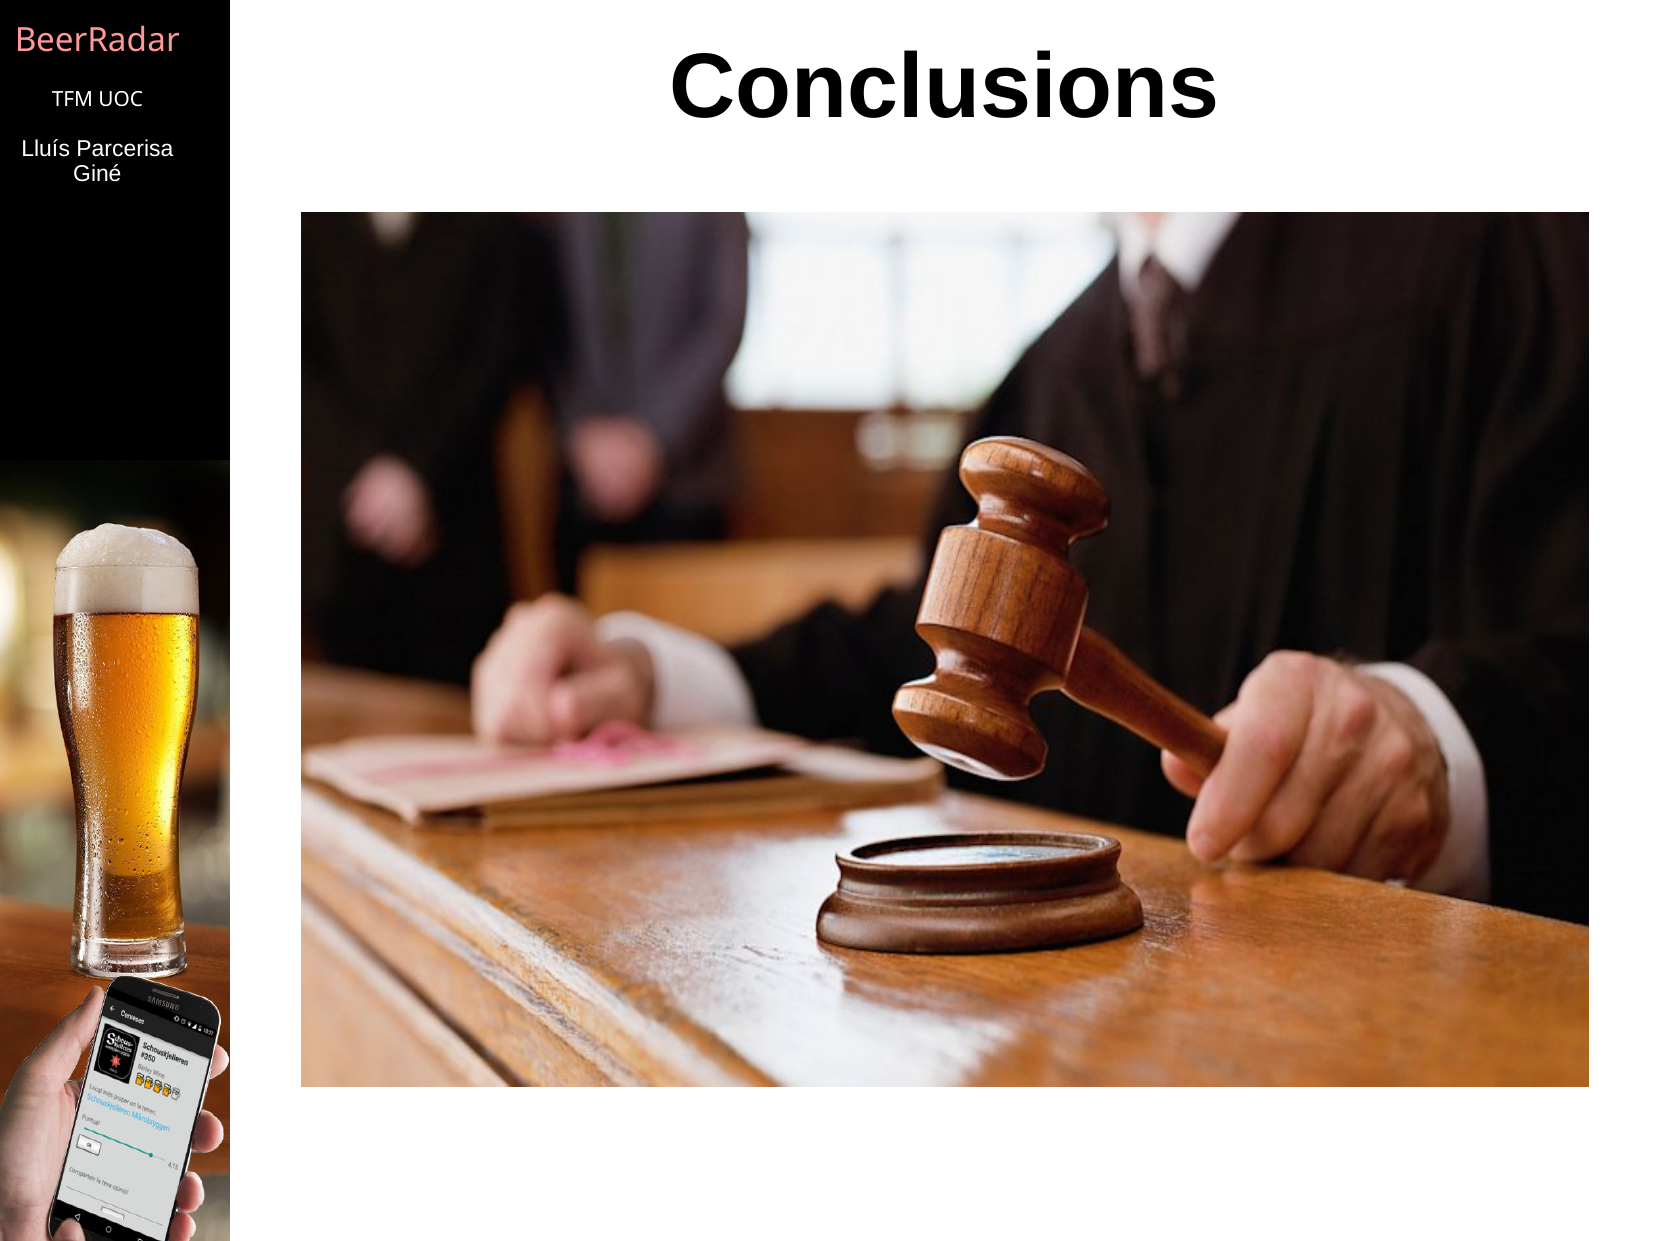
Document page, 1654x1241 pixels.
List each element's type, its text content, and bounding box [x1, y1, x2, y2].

picture [0, 460, 230, 1241]
title Conclusions [277, 17, 1613, 154]
picture [301, 212, 1589, 1087]
